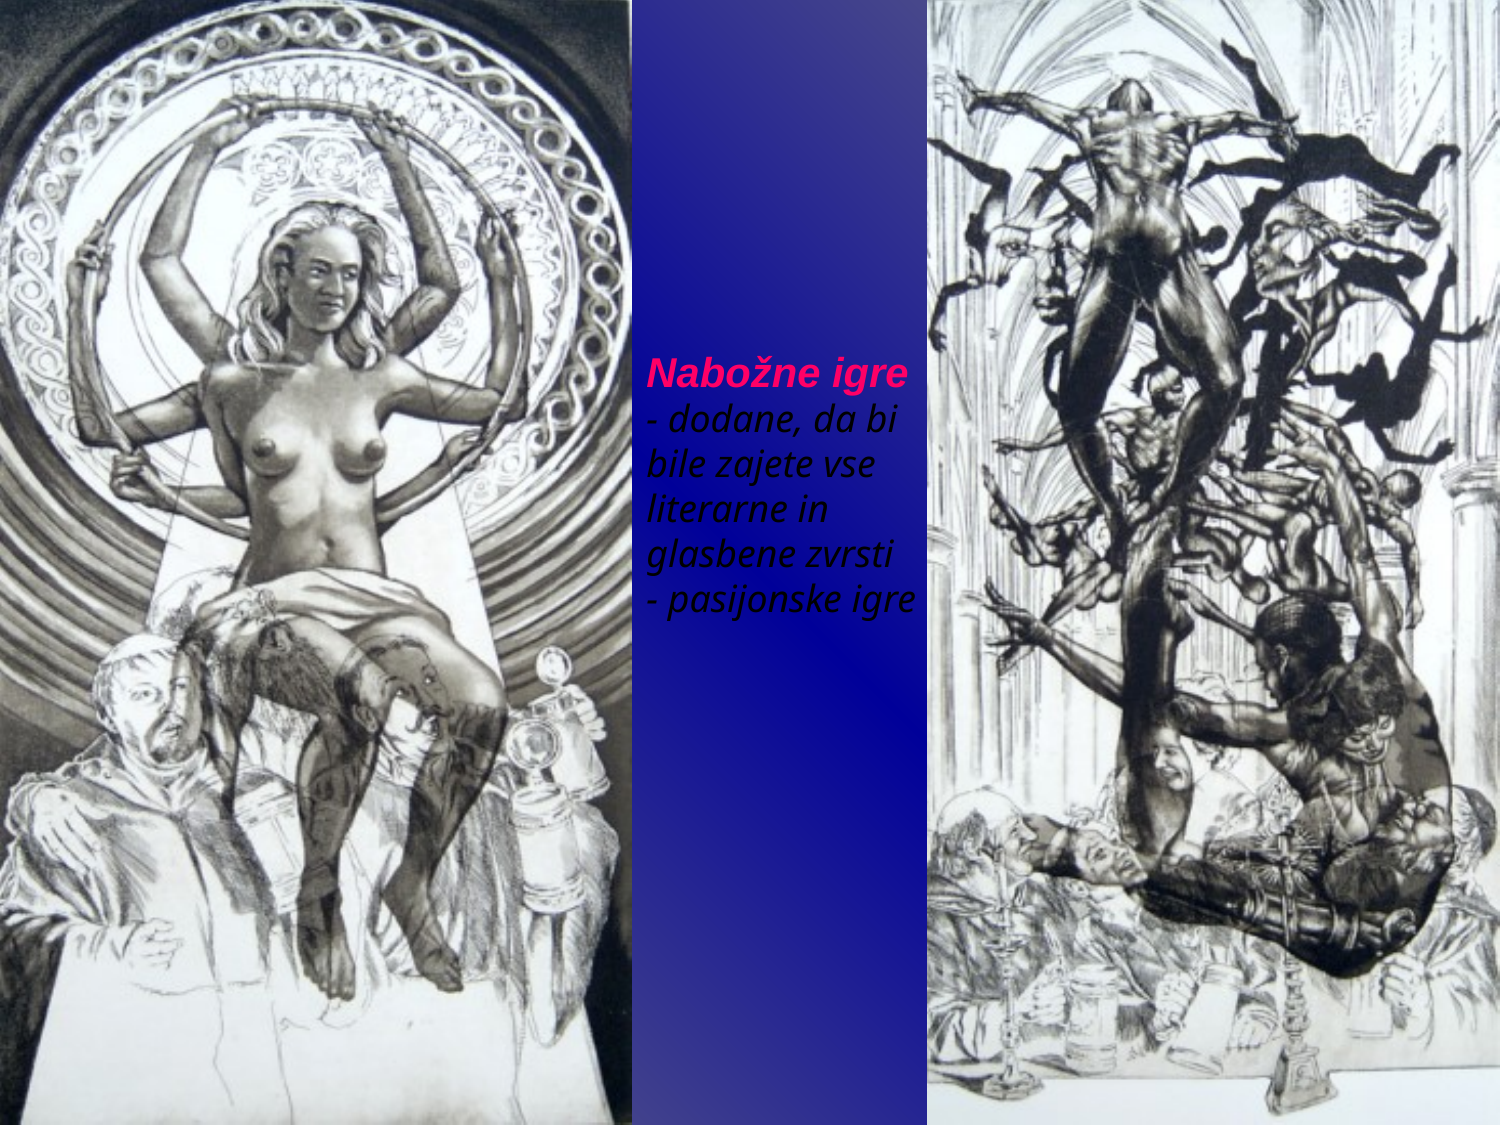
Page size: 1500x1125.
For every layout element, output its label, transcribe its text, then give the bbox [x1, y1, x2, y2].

picture [0, 0, 632, 1125]
picture [927, 0, 1500, 1125]
text_box Nabožne igre - dodane, da bi bile zajete vse literarne in glasbene zvrsti - pasijonske igre [632, 338, 927, 673]
